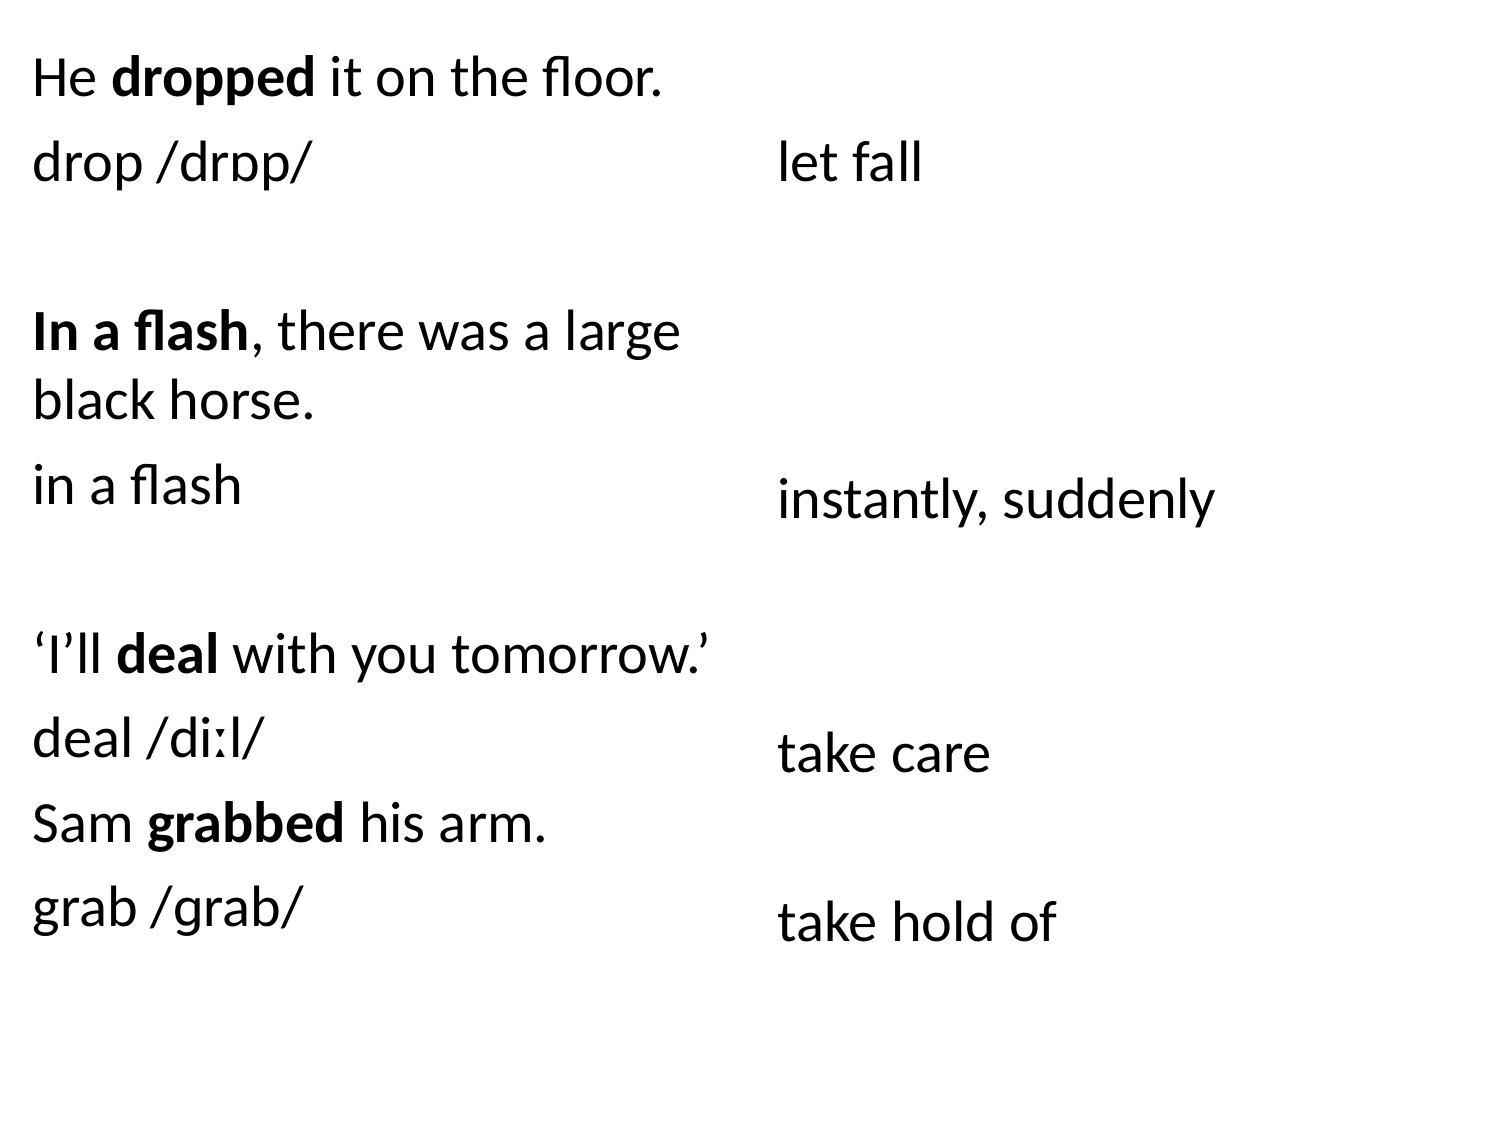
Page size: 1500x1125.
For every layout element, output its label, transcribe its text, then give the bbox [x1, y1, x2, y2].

list let fall instantly, suddenly take care take hold of [762, 30, 1426, 1071]
list He dropped it on the floor. drop /drɒp/ In a flash, there was a large black horse. in a flash ‘I’ll deal with you tomorrow.’ deal /diːl/ Sam grabbed his arm. grab /ɡrab/ [17, 30, 738, 1095]
